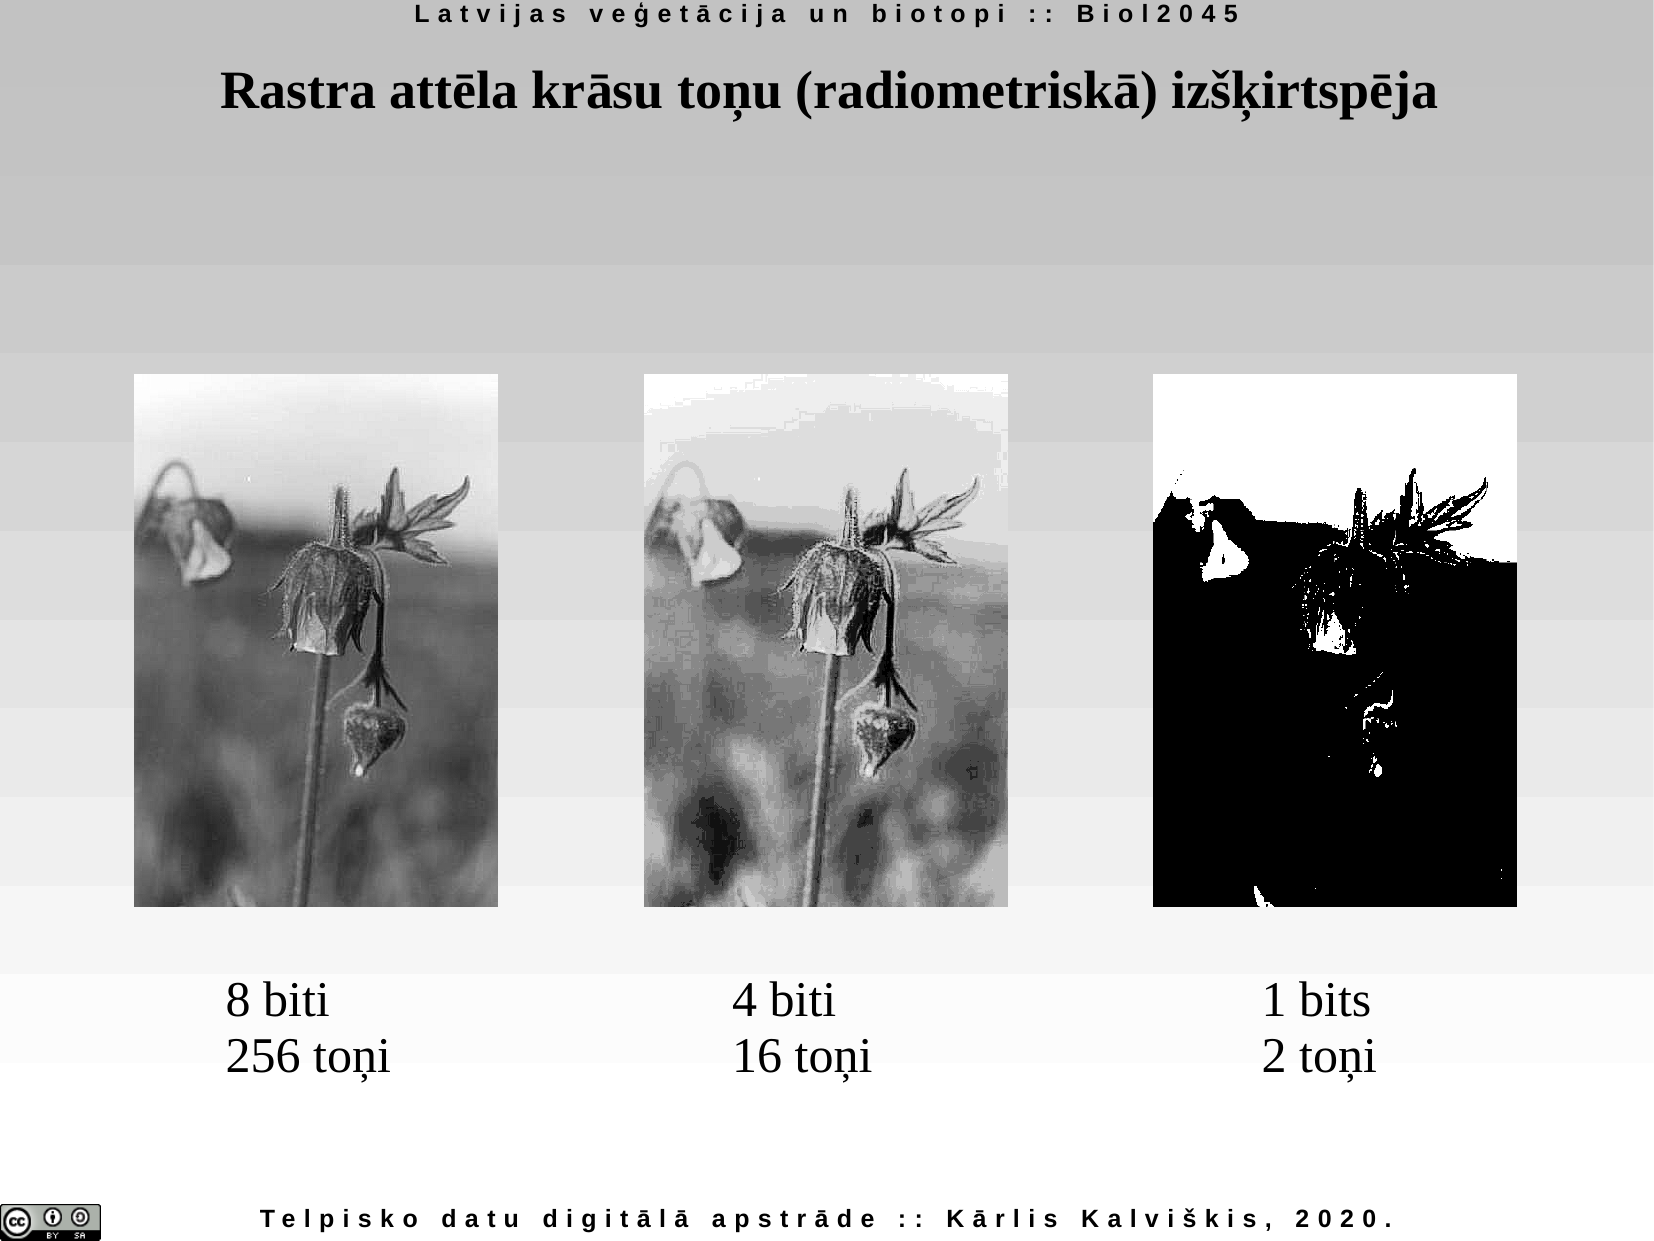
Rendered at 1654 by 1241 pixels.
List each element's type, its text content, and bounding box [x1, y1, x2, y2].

text_box 1 bits 2 toņi [1261, 972, 1378, 1083]
text_box 8 biti 256 toņi [225, 972, 392, 1083]
text_box 4 biti 16 toņi [732, 972, 873, 1083]
title Rastra attēla krāsu toņu (radiometriskā) izšķirtspēja [34, 61, 1626, 296]
picture [0, 0, 1654, 1241]
